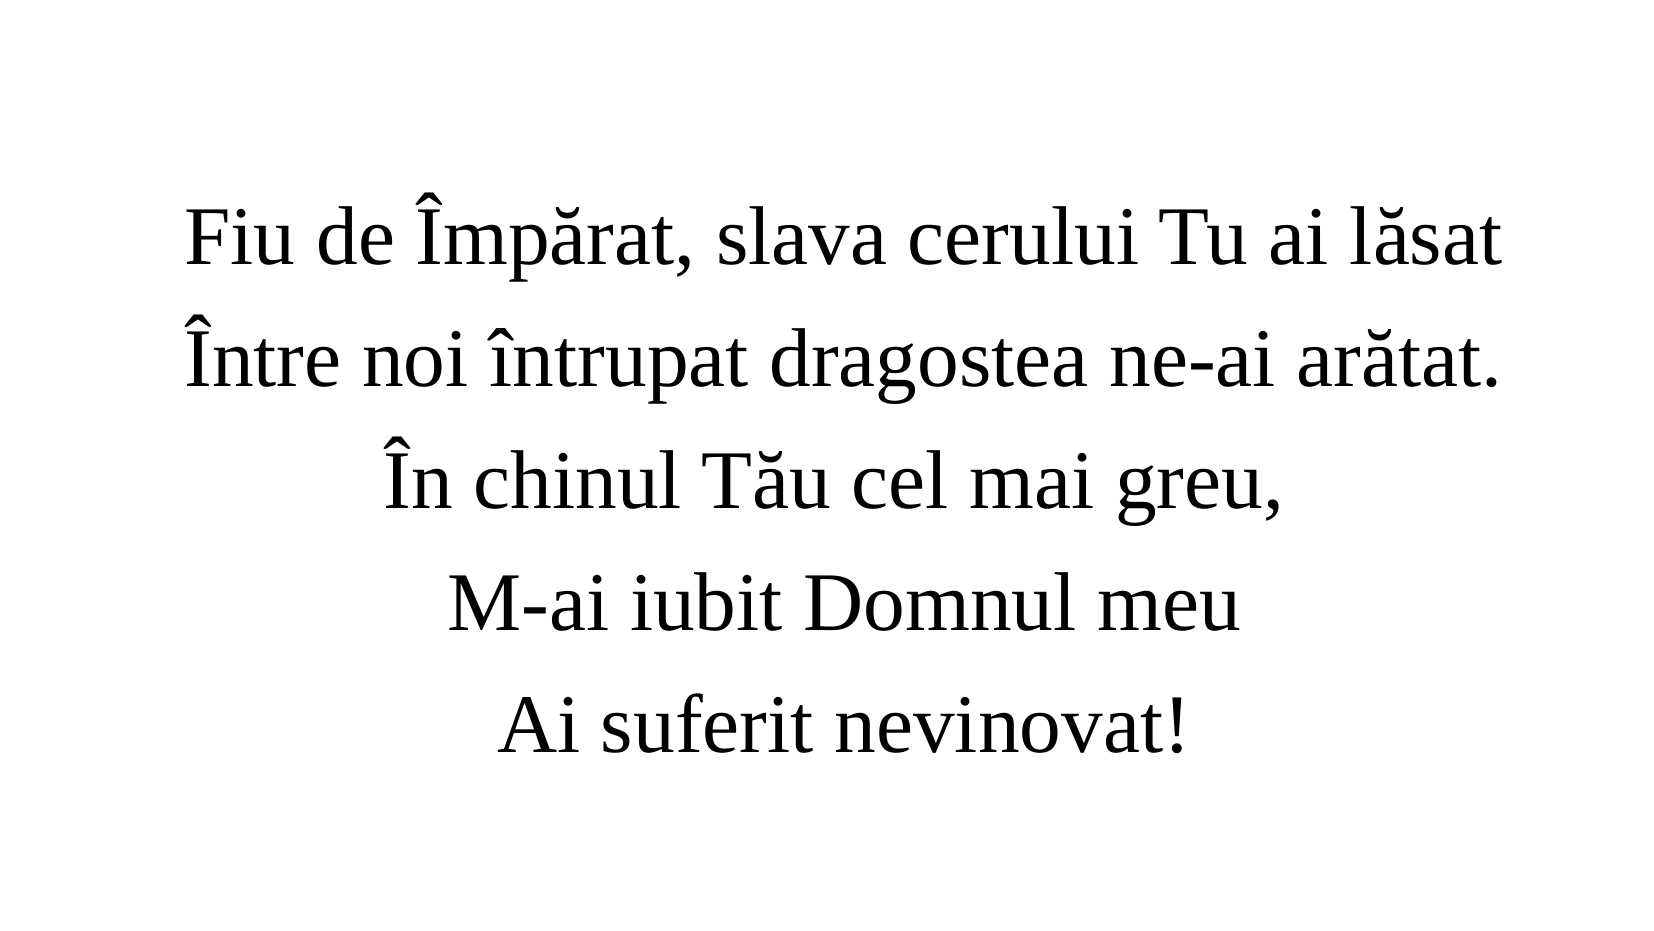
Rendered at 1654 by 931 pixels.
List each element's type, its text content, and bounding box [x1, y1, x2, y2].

subtitle Fiu de Împărat, slava cerului Tu ai lăsat Între noi întrupat dragostea ne-ai arătat. În chinul Tău cel mai greu, M-ai iubit Domnul meu Ai suferit nevinovat! [153, 176, 1536, 775]
